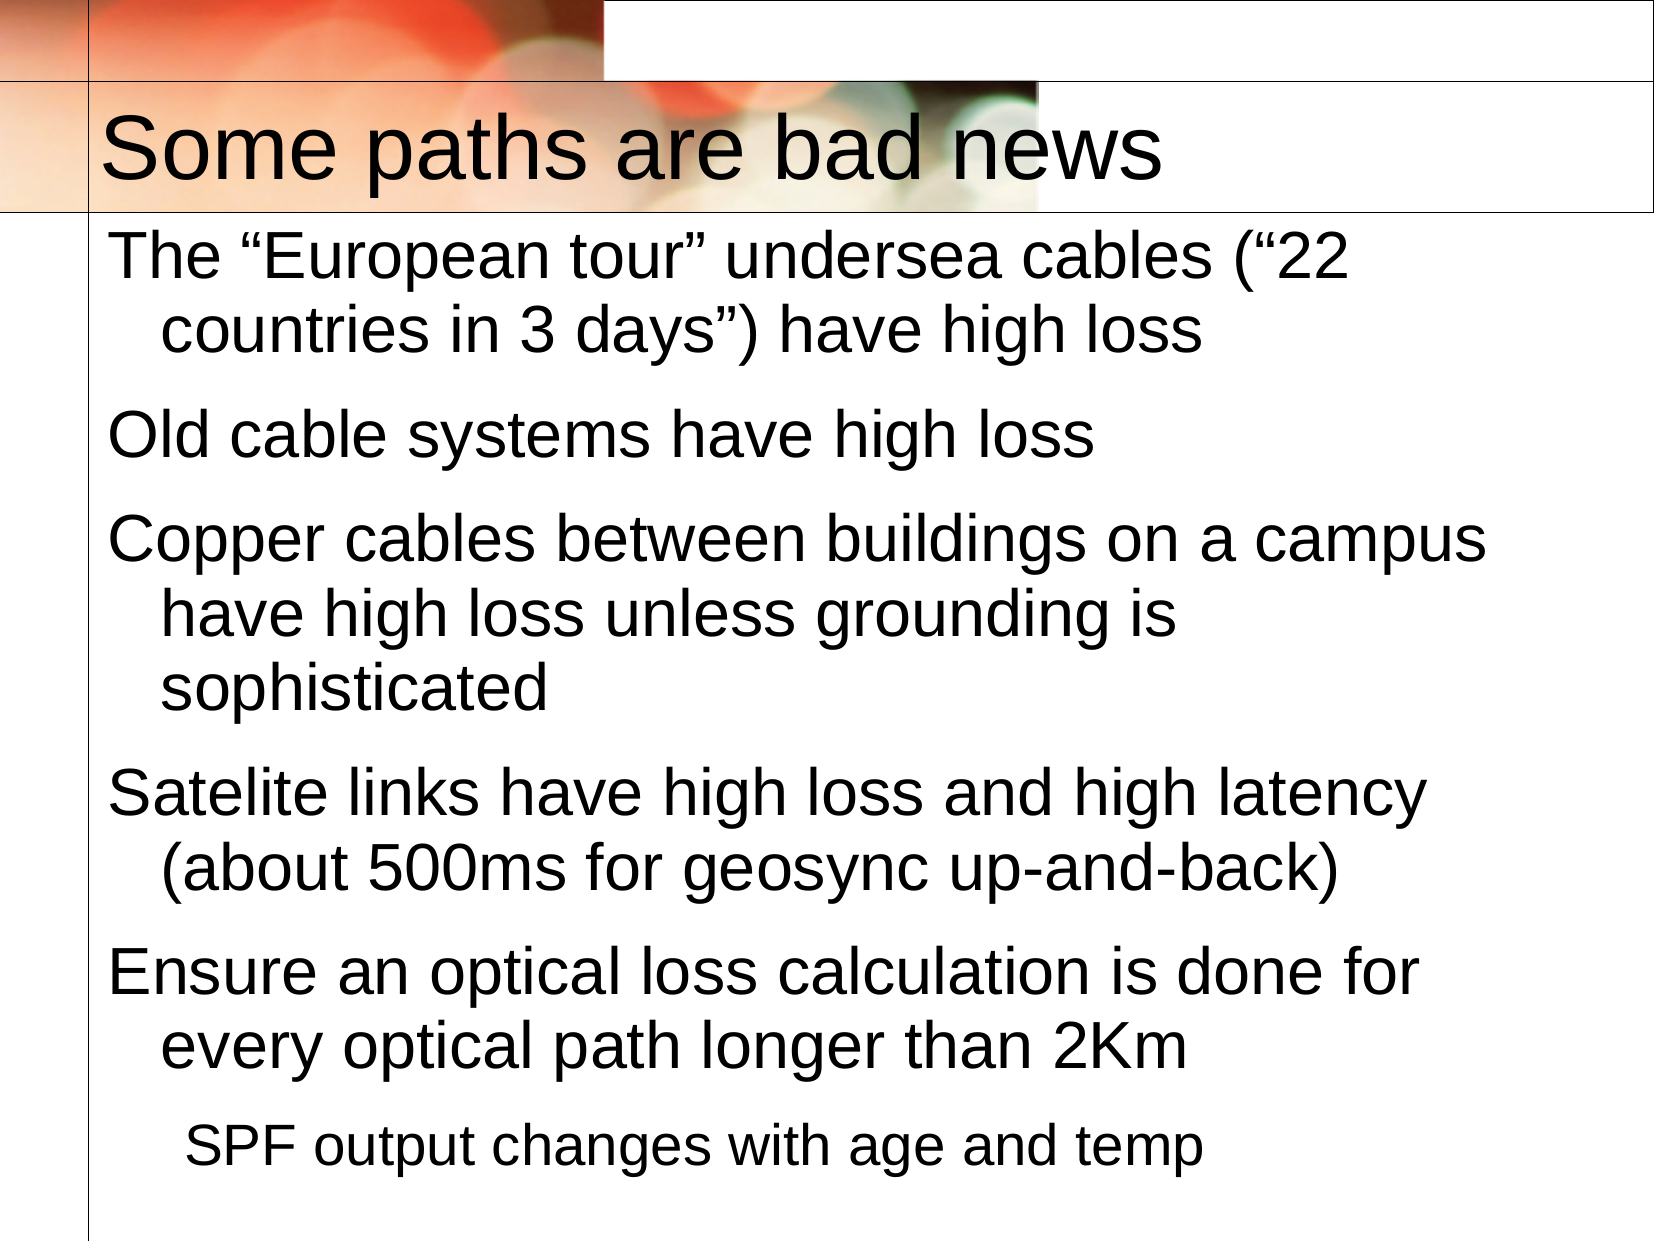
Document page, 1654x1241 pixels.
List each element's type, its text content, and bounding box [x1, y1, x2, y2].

list The “European tour” undersea cables (“22 countries in 3 days”) have high loss Old cable systems have high loss Copper cables between buildings on a campus have high loss unless grounding is sophisticated Satelite links have high loss and high latency (about 500ms for geosync up-and-back) Ensure an optical loss calculation is done for every optical path longer than 2Km SPF output changes with age and temp [89, 217, 1578, 1226]
picture [0, 0, 88, 81]
picture [89, 0, 1039, 81]
title Some paths are bad news [100, 95, 1571, 200]
picture [0, 82, 88, 212]
picture [89, 82, 1039, 212]
